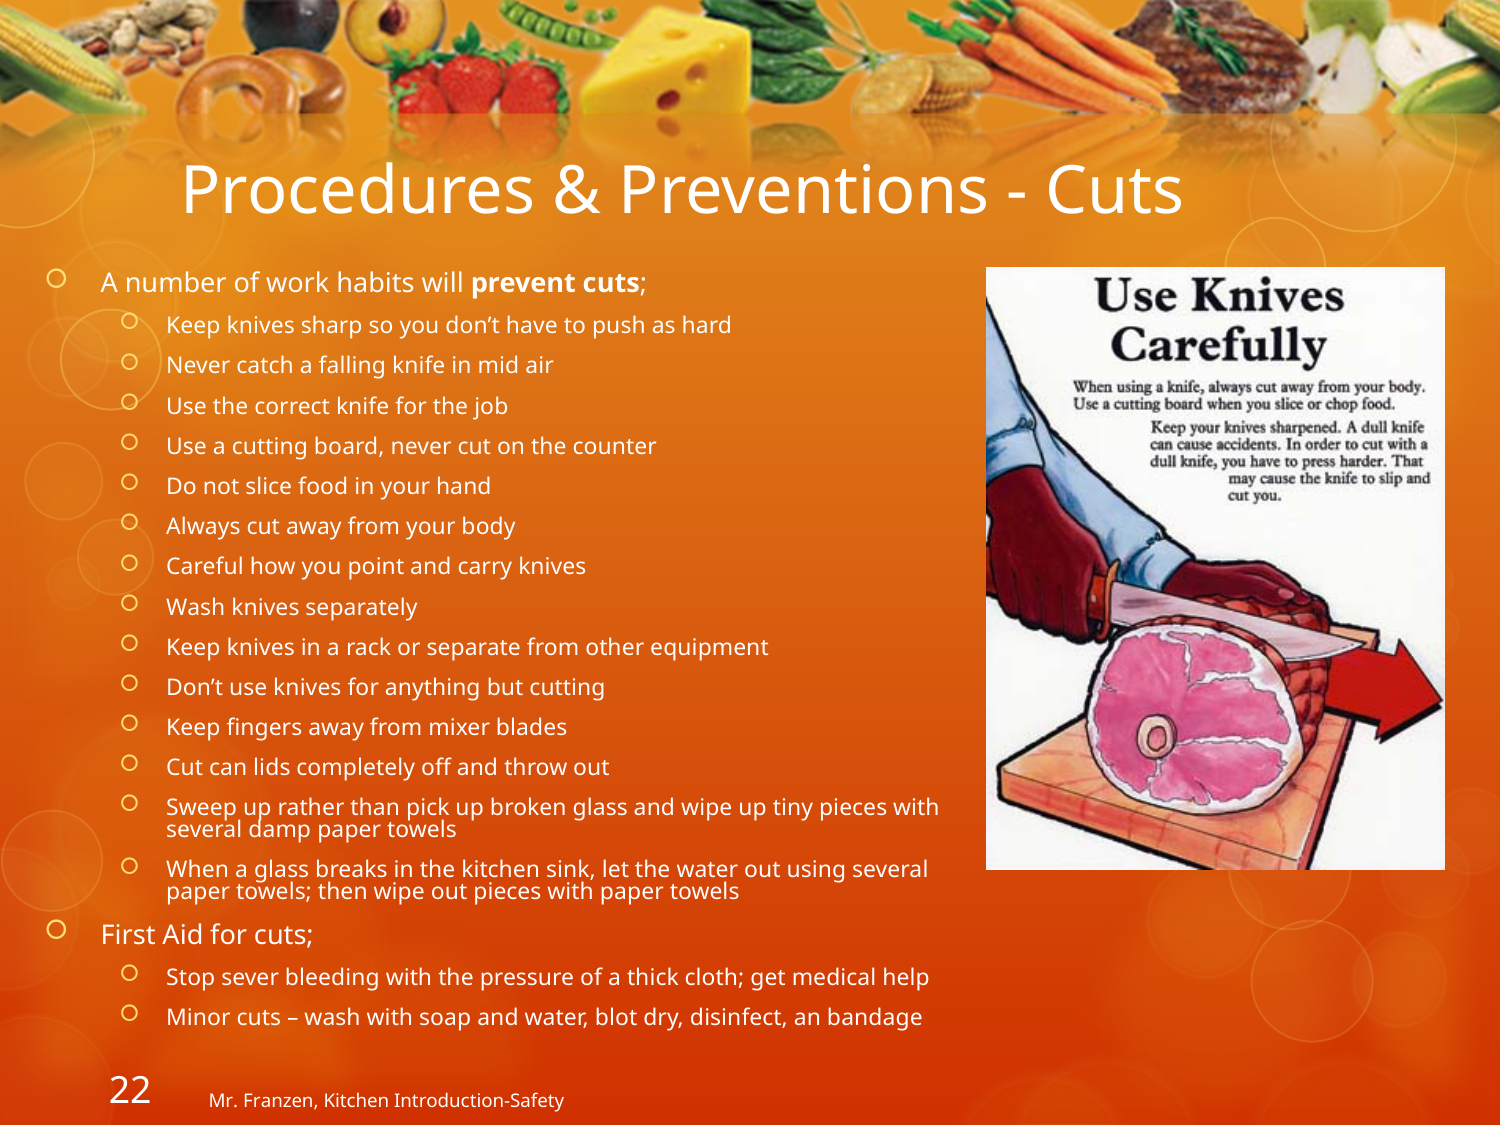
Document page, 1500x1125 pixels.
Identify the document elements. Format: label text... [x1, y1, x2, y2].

text_box <number> [93, 1058, 194, 1119]
picture [0, 0, 1500, 1125]
text_box Mr. Franzen, Kitchen Introduction-Safety [194, 1058, 1057, 1119]
title Procedures & Preventions - Cuts [165, 110, 1335, 263]
list A number of work habits will prevent cuts; Keep knives sharp so you don’t have to push as hard Never catch a falling knife in mid air Use the correct knife for the job Use a cutting board, never cut on the counter Do not slice food in your hand Always cut away from your body Careful how you point and carry knives Wash knives separately Keep knives in a rack or separate from other equipment Don’t use knives for anything but cutting Keep fingers away from mixer blades Cut can lids completely off and throw out Sweep up rather than pick up broken glass and wipe up tiny pieces with several damp paper towels When a glass breaks in the kitchen sink, let the water out using several paper towels; then wipe out pieces with paper towels First Aid for cuts; Stop sever bleeding with the pressure of a thick cloth; get medical help Minor cuts – wash with soap and water, blot dry, disinfect, an bandage [29, 243, 999, 1059]
